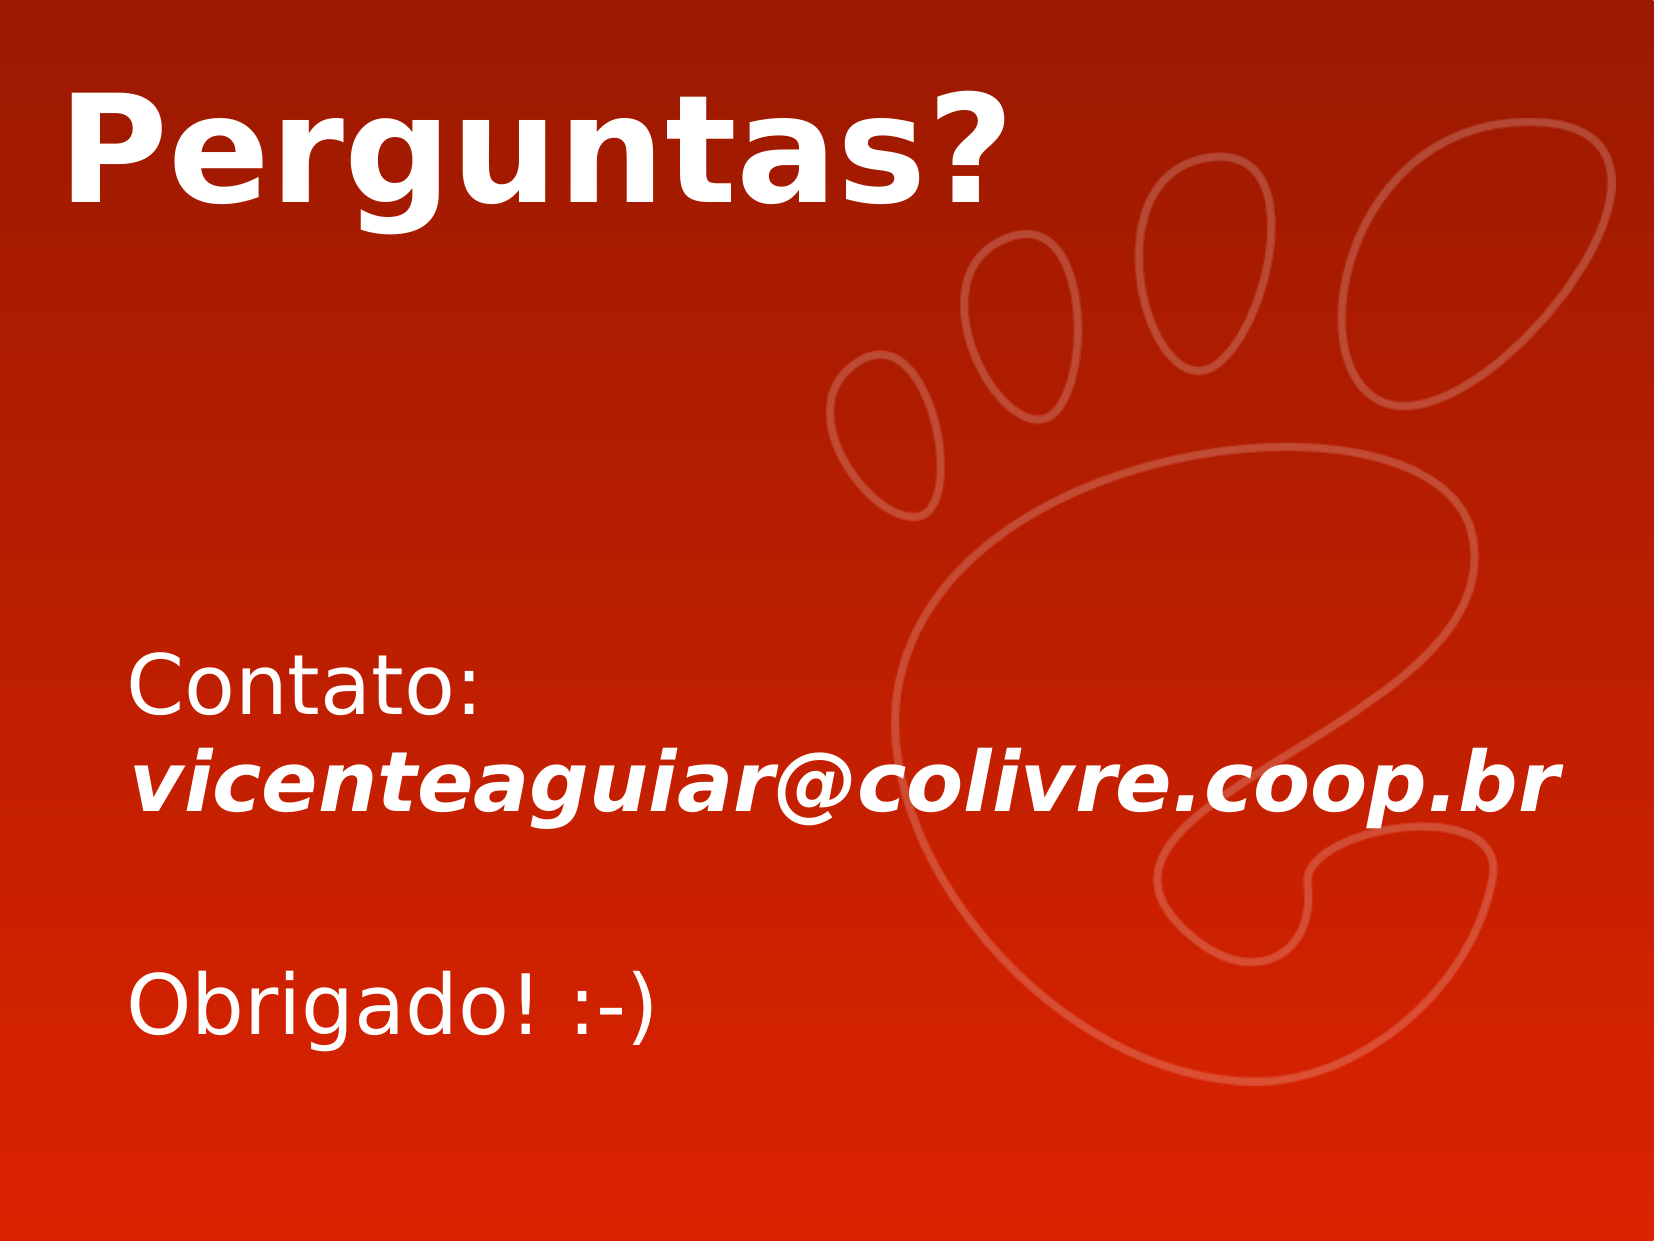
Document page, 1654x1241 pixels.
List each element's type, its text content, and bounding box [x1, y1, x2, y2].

list Contato: vicenteaguiar@colivre.coop.br Obrigado! :-) [59, 637, 1607, 1055]
title Perguntas? [59, 5, 1625, 296]
picture [826, 296, 1616, 1086]
